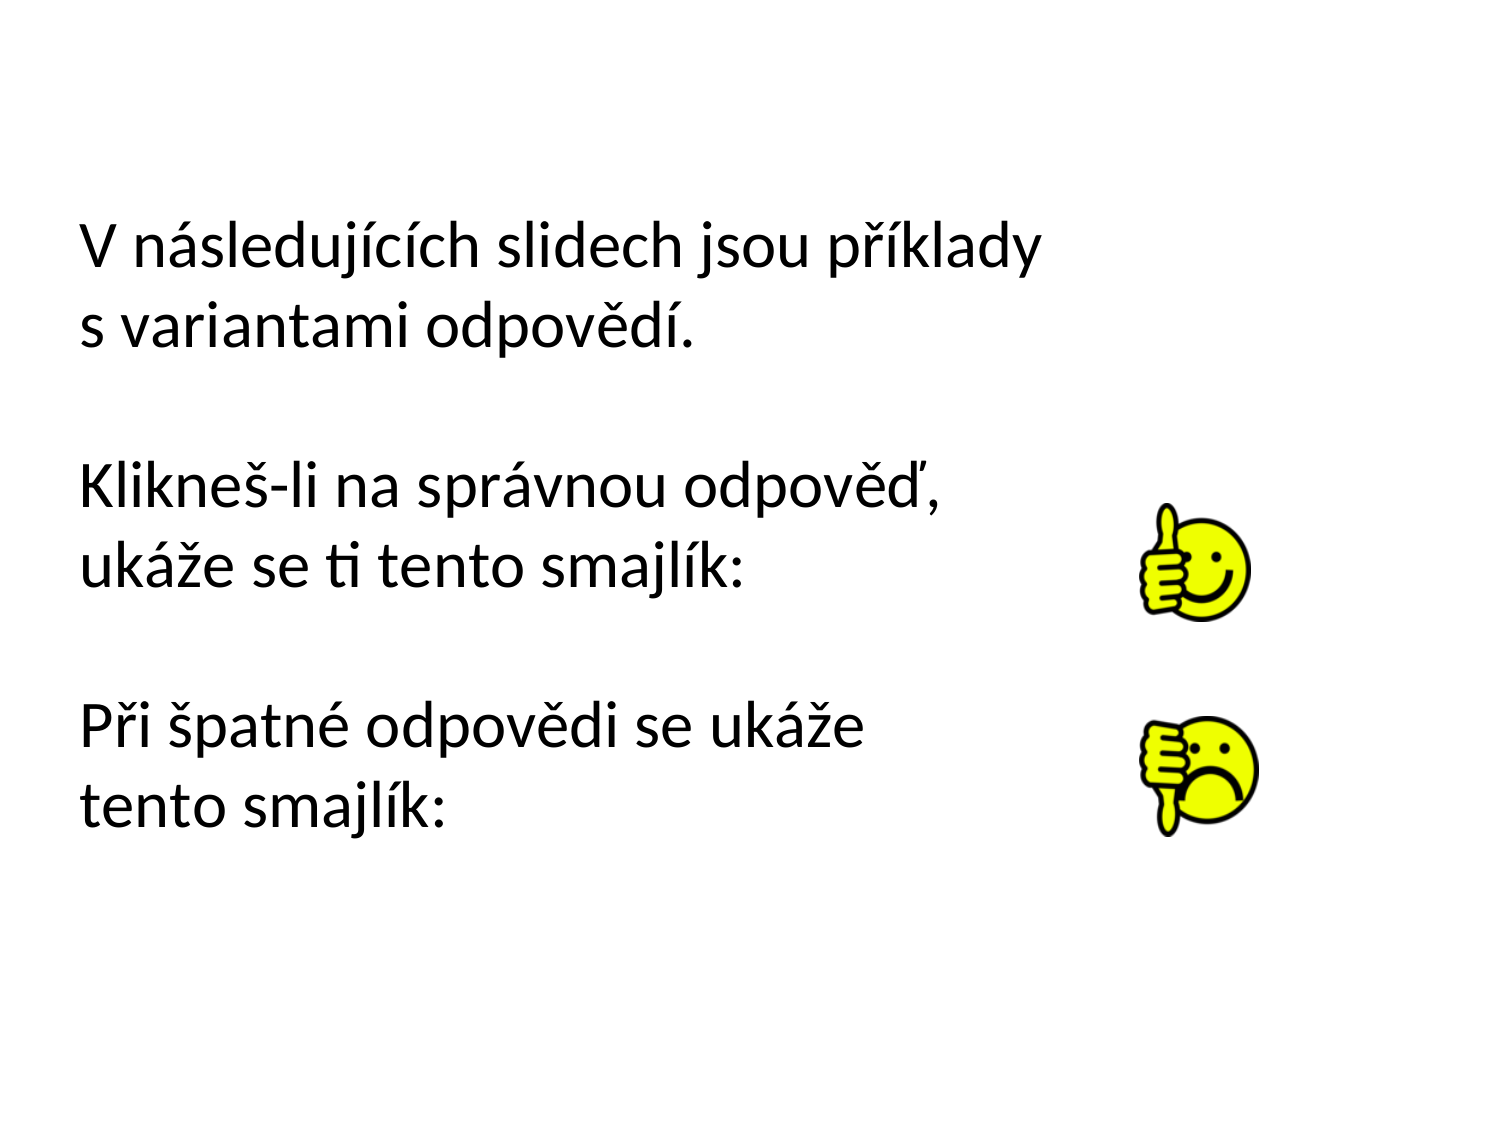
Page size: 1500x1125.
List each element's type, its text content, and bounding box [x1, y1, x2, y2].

text_box V následujících slidech jsou příklady s variantami odpovědí. Klikneš-li na správnou odpověď, ukáže se ti tento smajlík: Při špatné odpovědi se ukáže tento smajlík: [64, 113, 1388, 849]
picture [1139, 716, 1259, 837]
picture [1139, 503, 1251, 622]
